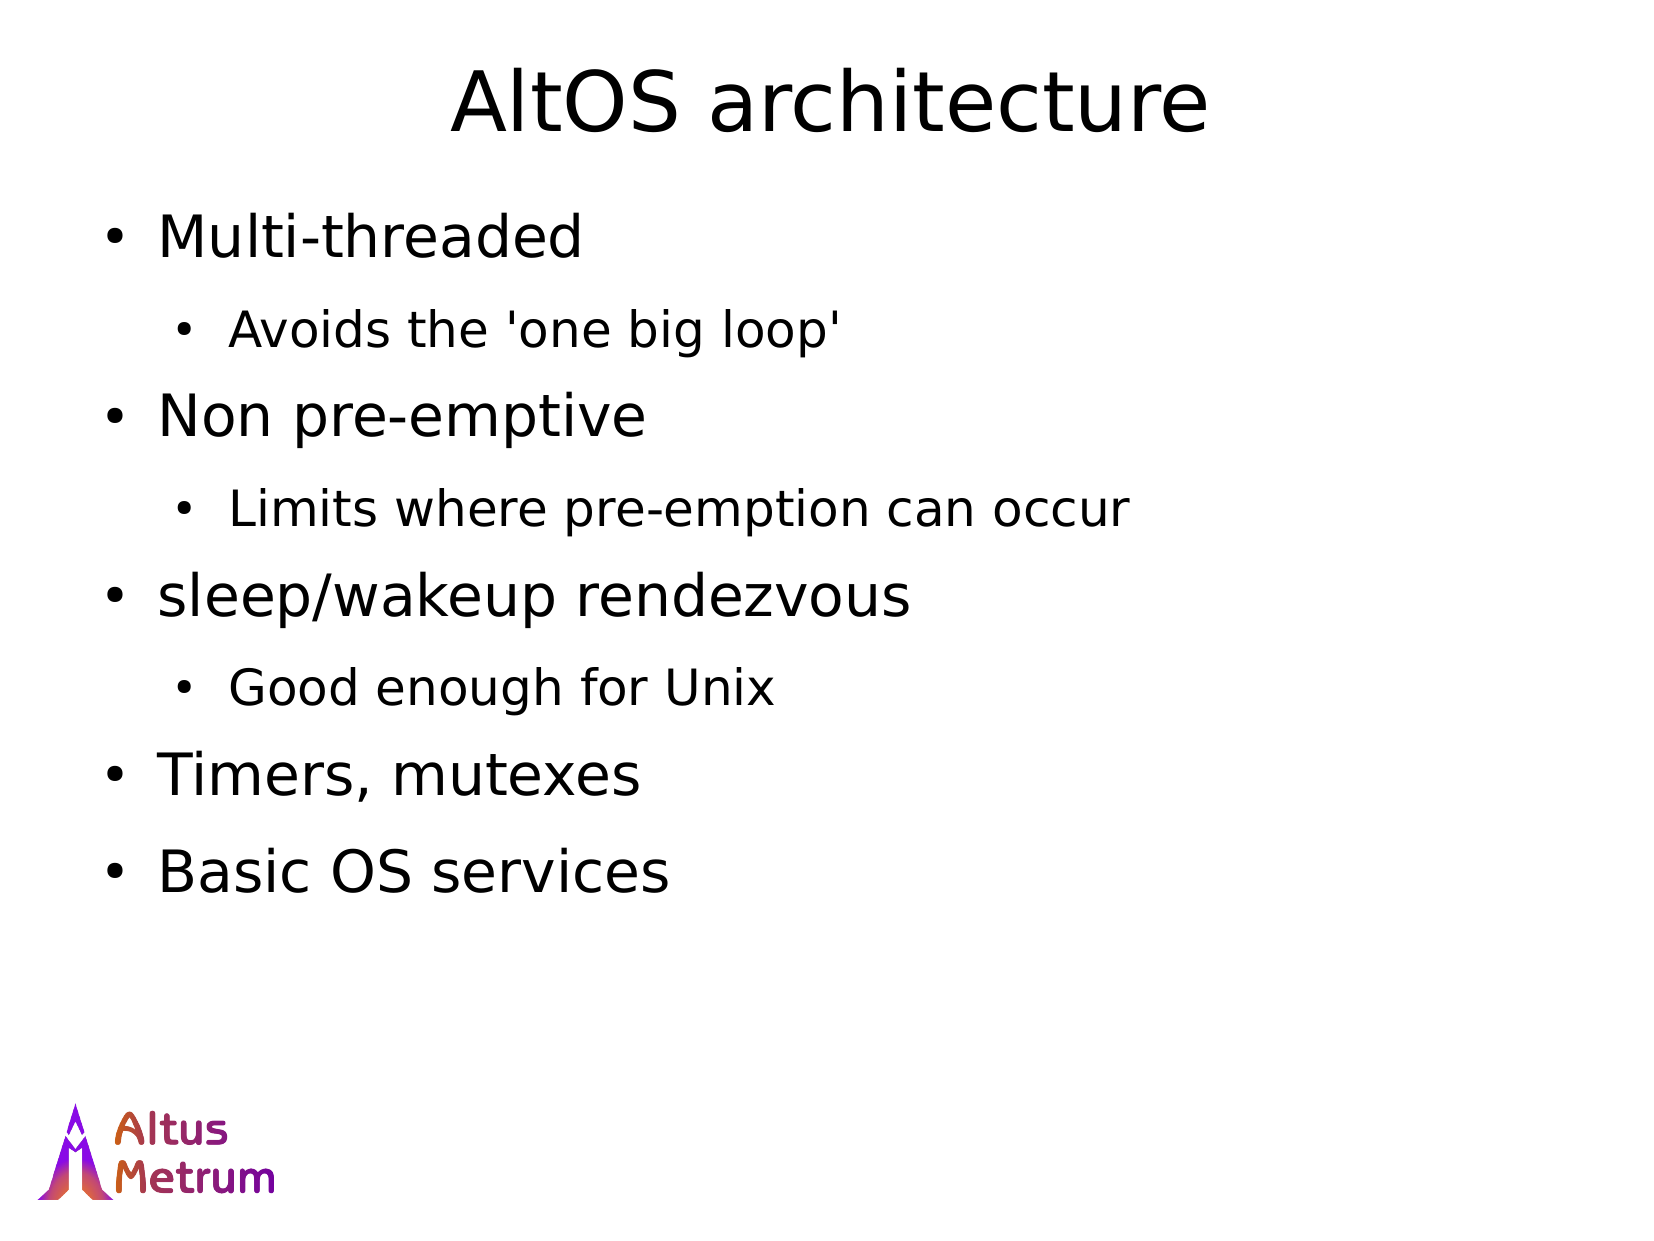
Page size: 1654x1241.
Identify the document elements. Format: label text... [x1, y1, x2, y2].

title AltOS architecture [86, 25, 1576, 181]
list Multi-threaded Avoids the 'one big loop' Non pre-emptive Limits where pre-emption can occur sleep/wakeup rendezvous Good enough for Unix Timers, mutexes Basic OS services [86, 203, 1576, 1023]
picture [37, 1103, 274, 1200]
